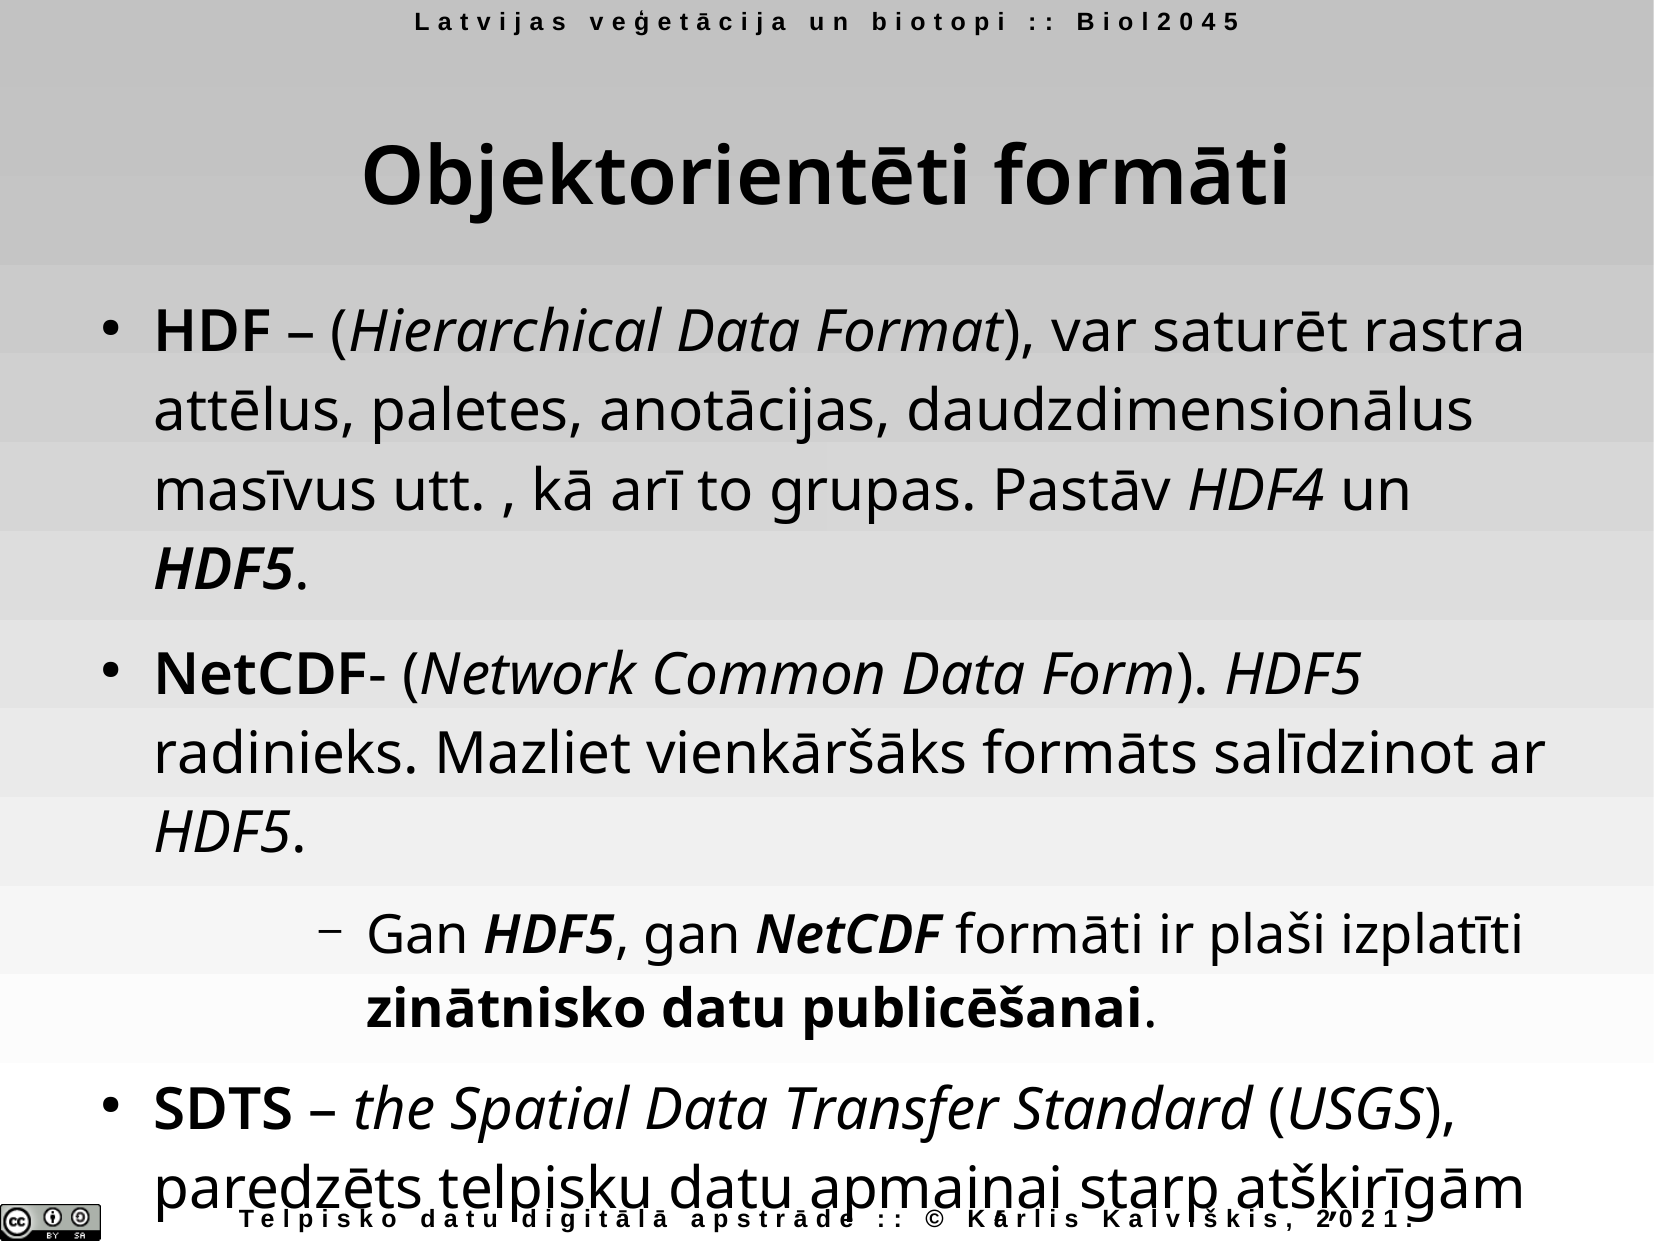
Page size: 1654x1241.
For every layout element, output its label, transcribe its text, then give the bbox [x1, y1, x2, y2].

picture [0, 0, 1654, 1241]
list HDF – (Hierarchical Data Format), var saturēt rastra attēlus, paletes, anotācijas, daudzdimensionālus masīvus utt. , kā arī to grupas. Pastāv HDF4 un HDF5. NetCDF- (Network Common Data Form). HDF5 radinieks. Mazliet vienkāršāks formāts salīdzinot ar HDF5. Gan HDF5, gan NetCDF formāti ir plaši izplatīti zinātnisko datu publicēšanai. SDTS – the Spatial Data Transfer Standard (USGS), paredzēts telpisku datu apmaiņai starp atšķirīgām sistēmām. … [82, 289, 1571, 1149]
title Objektorientēti formāti [29, 49, 1625, 296]
